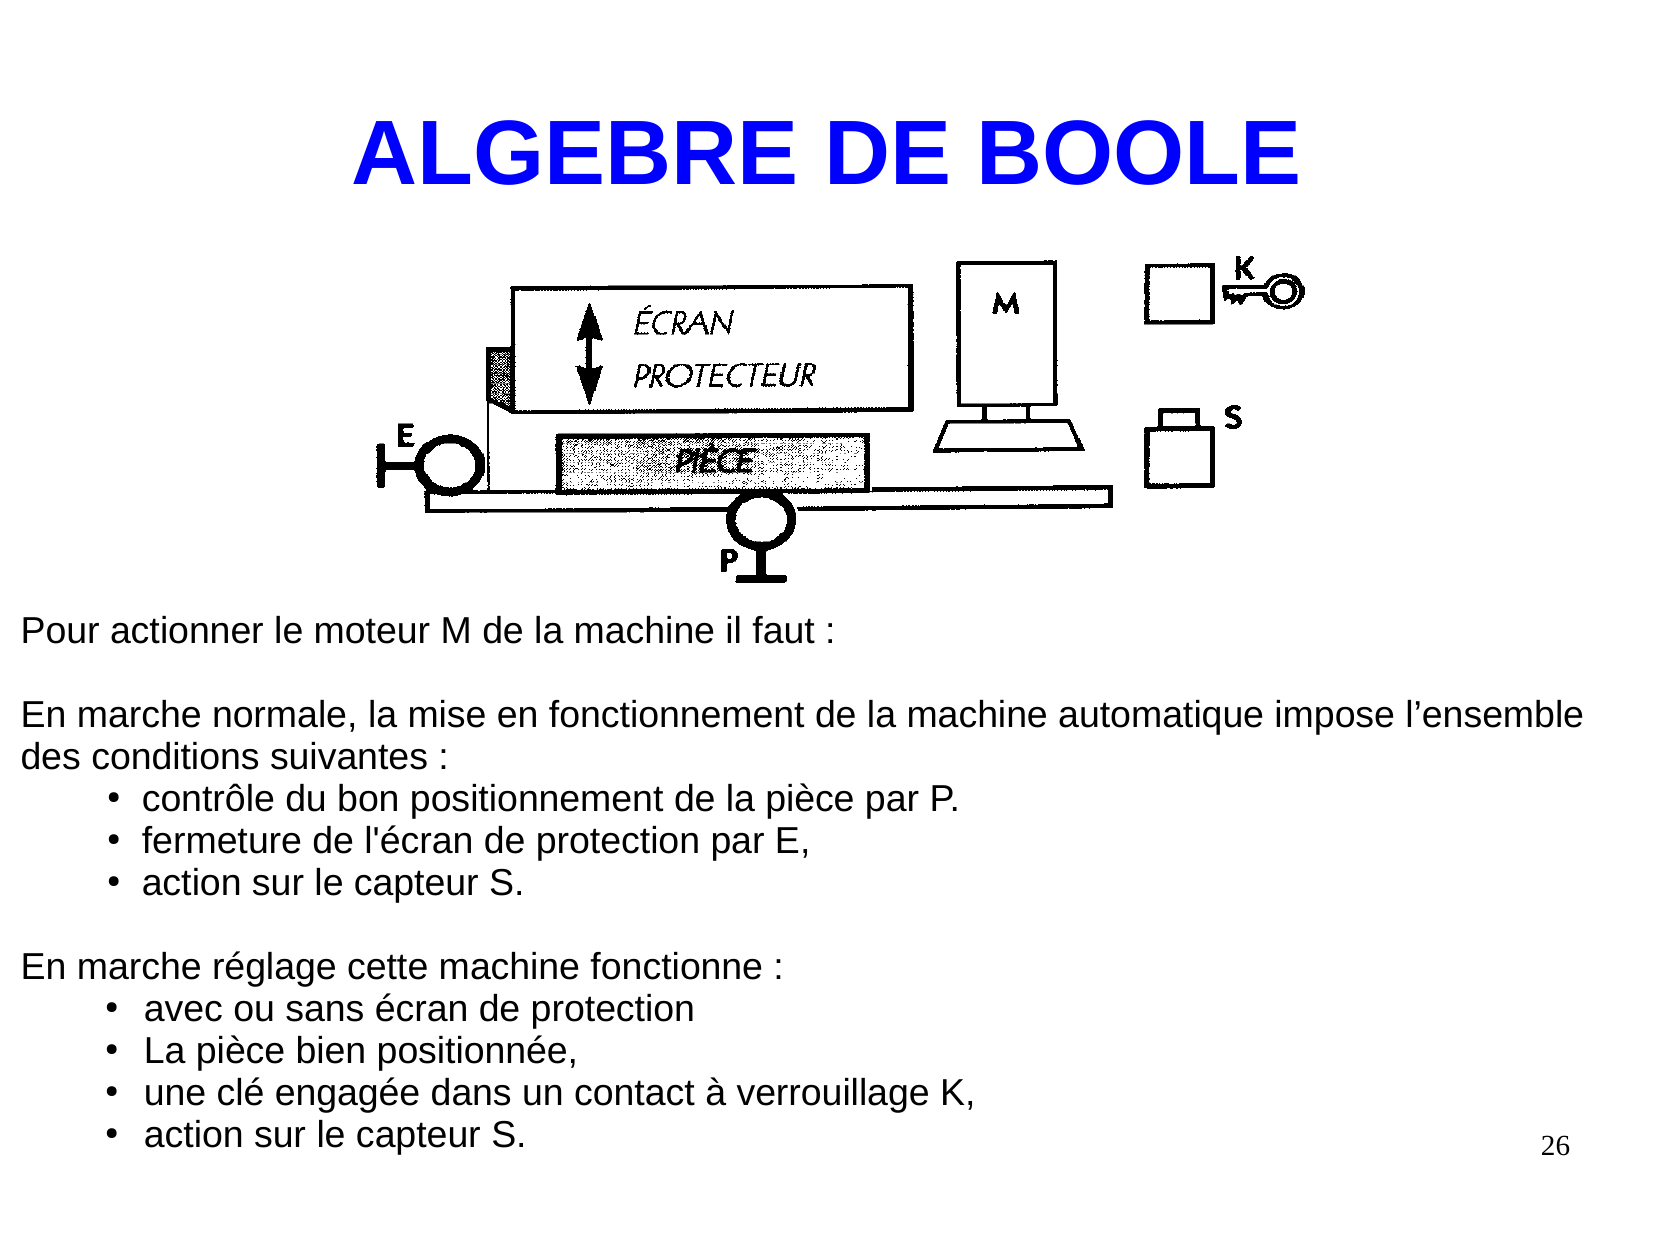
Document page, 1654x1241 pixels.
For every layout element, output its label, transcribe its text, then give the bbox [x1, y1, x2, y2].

title ALGEBRE DE BOOLE [0, 49, 1654, 257]
picture [297, 206, 1359, 602]
text_box Pour actionner le moteur M de la machine il faut : En marche normale, la mise en fonctionnement de la machine automatique impose l’ensemble des conditions suivantes : contrôle du bon positionnement de la pièce par P. fermeture de l'écran de protection par E, action sur le capteur S. En marche réglage cette machine fonctionne : avec ou sans écran de protection La pièce bien positionnée, une clé engagée dans un contact à verrouillage K, action sur le capteur S. [5, 602, 1625, 1206]
